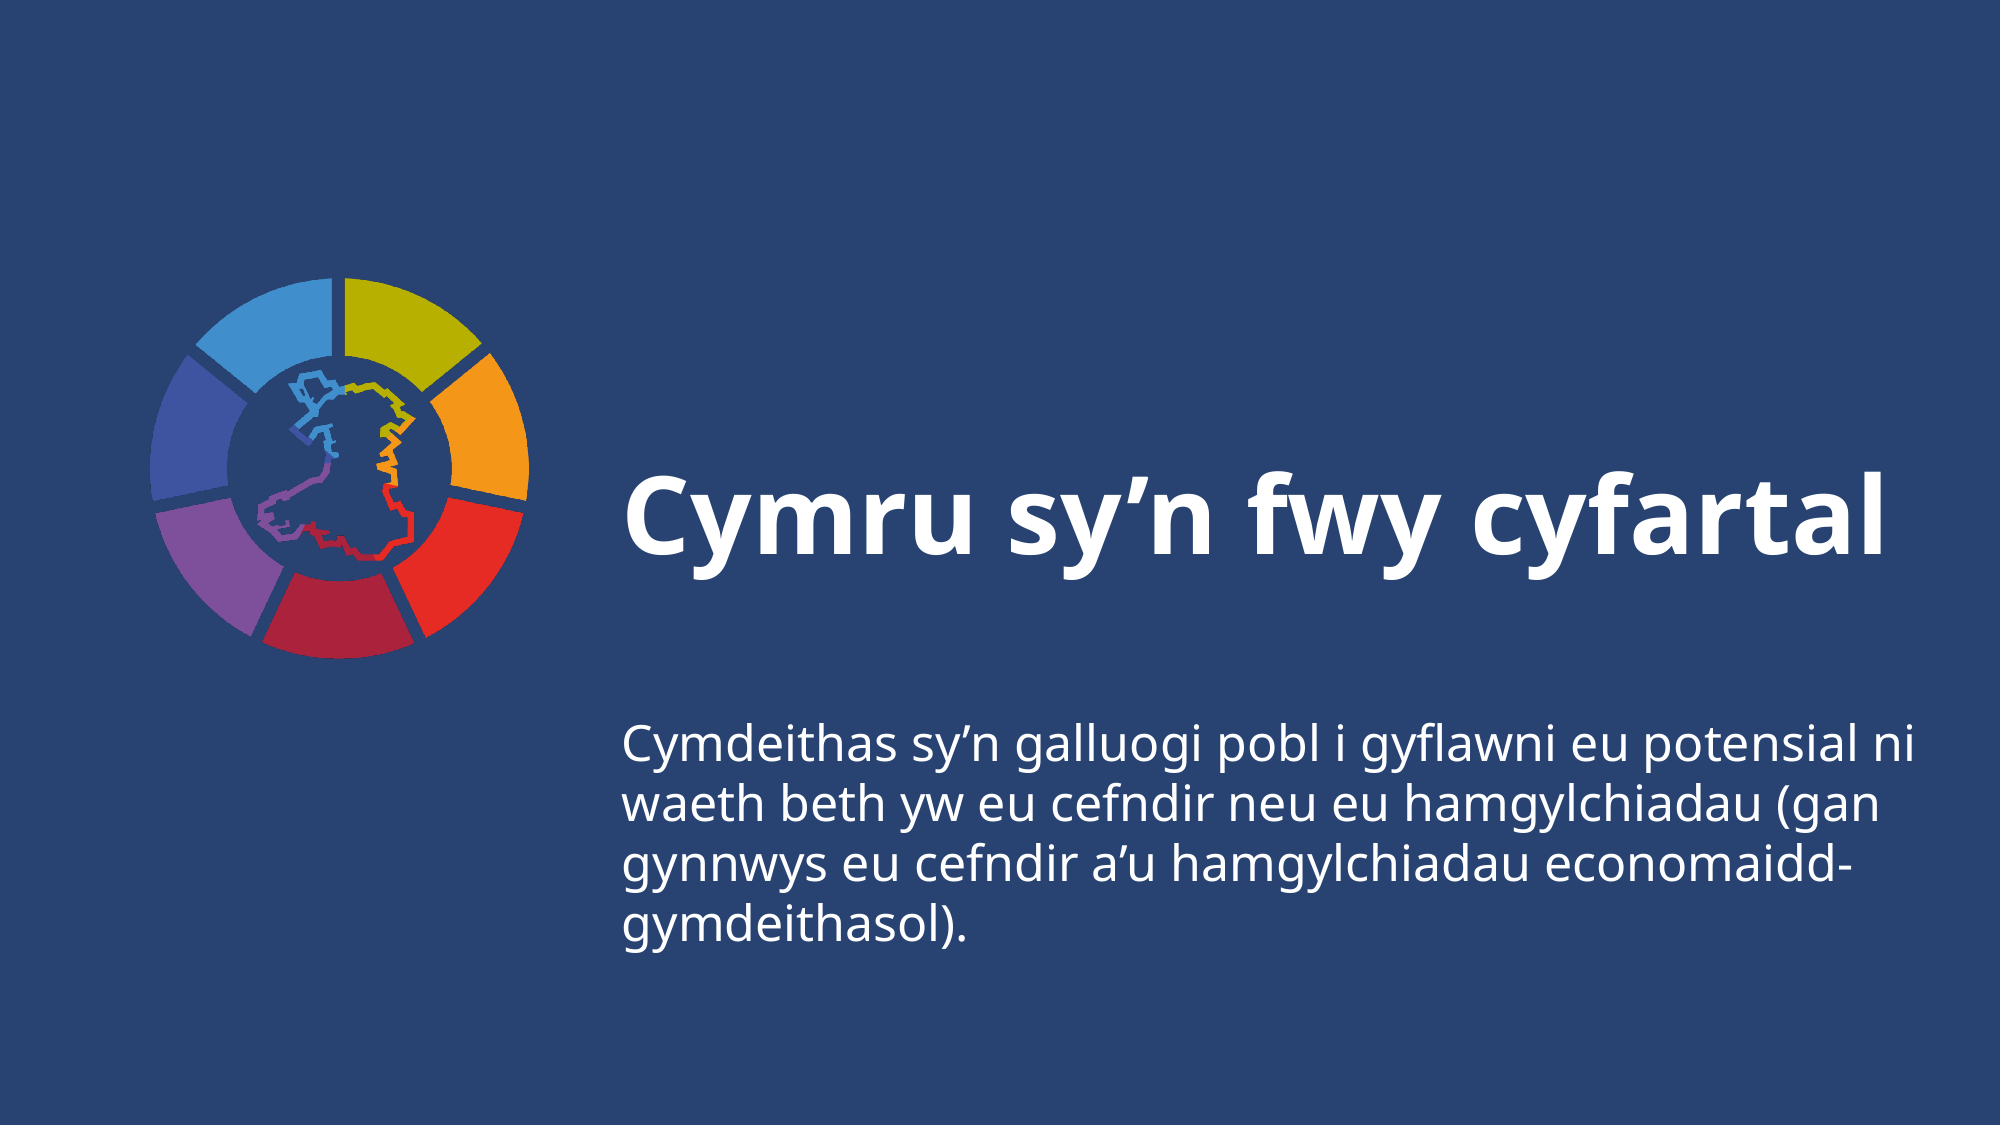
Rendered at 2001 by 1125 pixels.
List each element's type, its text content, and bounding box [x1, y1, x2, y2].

title Cymru sy’n fwy cyfartal Cymdeithas sy’n galluogi pobl i gyflawni eu potensial ni waeth beth yw eu cefndir neu eu hamgylchiadau (gan gynnwys eu cefndir a’u hamgylchiadau economaidd-gymdeithasol). [606, 438, 1957, 685]
picture [149, 278, 543, 659]
